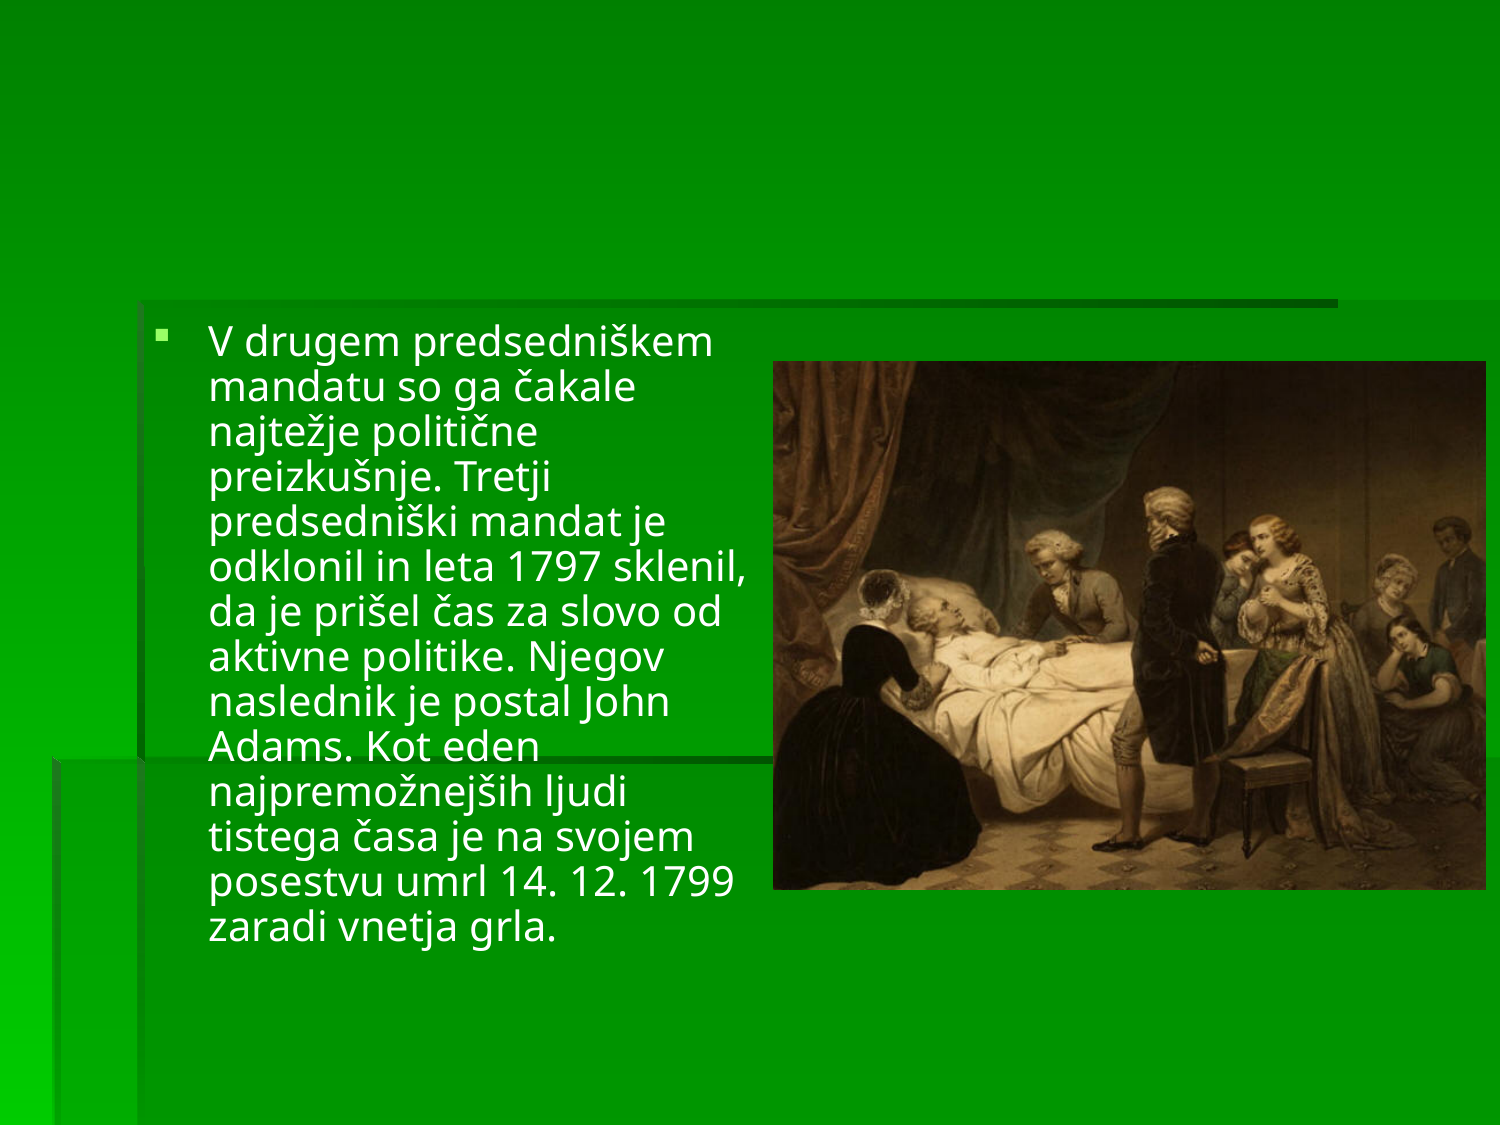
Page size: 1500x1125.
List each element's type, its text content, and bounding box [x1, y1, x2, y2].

list V drugem predsedniškem mandatu so ga čakale najtežje politične preizkušnje. Tretji predsedniški mandat je odklonil in leta 1797 sklenil, da je prišel čas za slovo od aktivne politike. Njegov naslednik je postal John Adams. Kot eden najpremožnejših ljudi tistega časa je na svojem posestvu umrl 14. 12. 1799 zaradi vnetja grla. [137, 312, 782, 1000]
picture [773, 361, 1486, 890]
